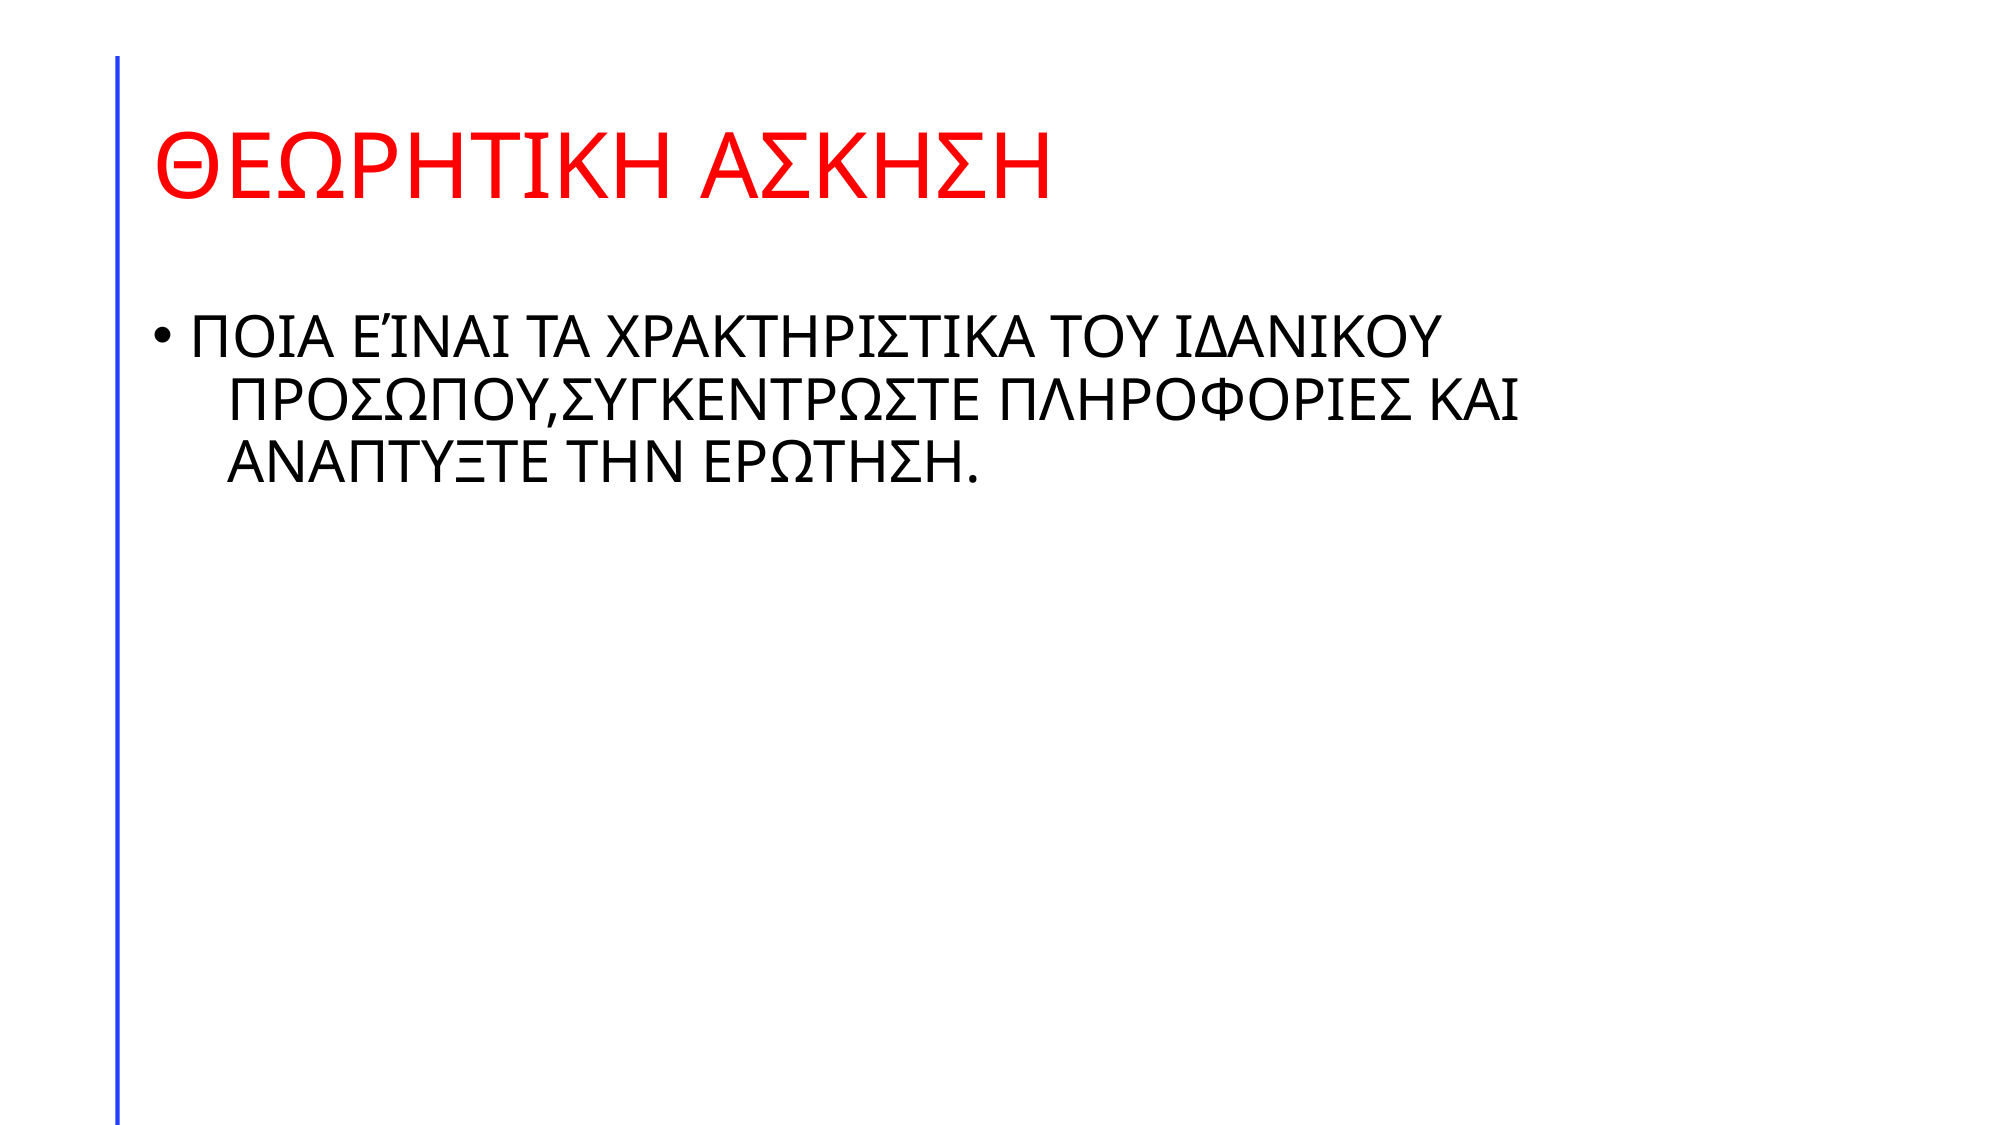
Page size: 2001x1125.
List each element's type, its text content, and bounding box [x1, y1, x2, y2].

list ΠΟΙΑ ΕΊΝΑΙ ΤΑ ΧΡΑΚΤΗΡΙΣΤΙΚΑ ΤΟΥ ΙΔΑΝΙΚΟΥ ΠΡΟΣΩΠΟΥ,ΣΥΓΚΕΝΤΡΩΣΤΕ ΠΛΗΡΟΦΟΡΙΕΣ ΚΑΙ ΑΝΑΠΤΥΞΤΕ ΤΗΝ ΕΡΩΤΗΣΗ. [137, 299, 1863, 583]
title ΘΕΩΡΗΤΙΚΗ ΑΣΚΗΣΗ [137, 59, 1863, 278]
